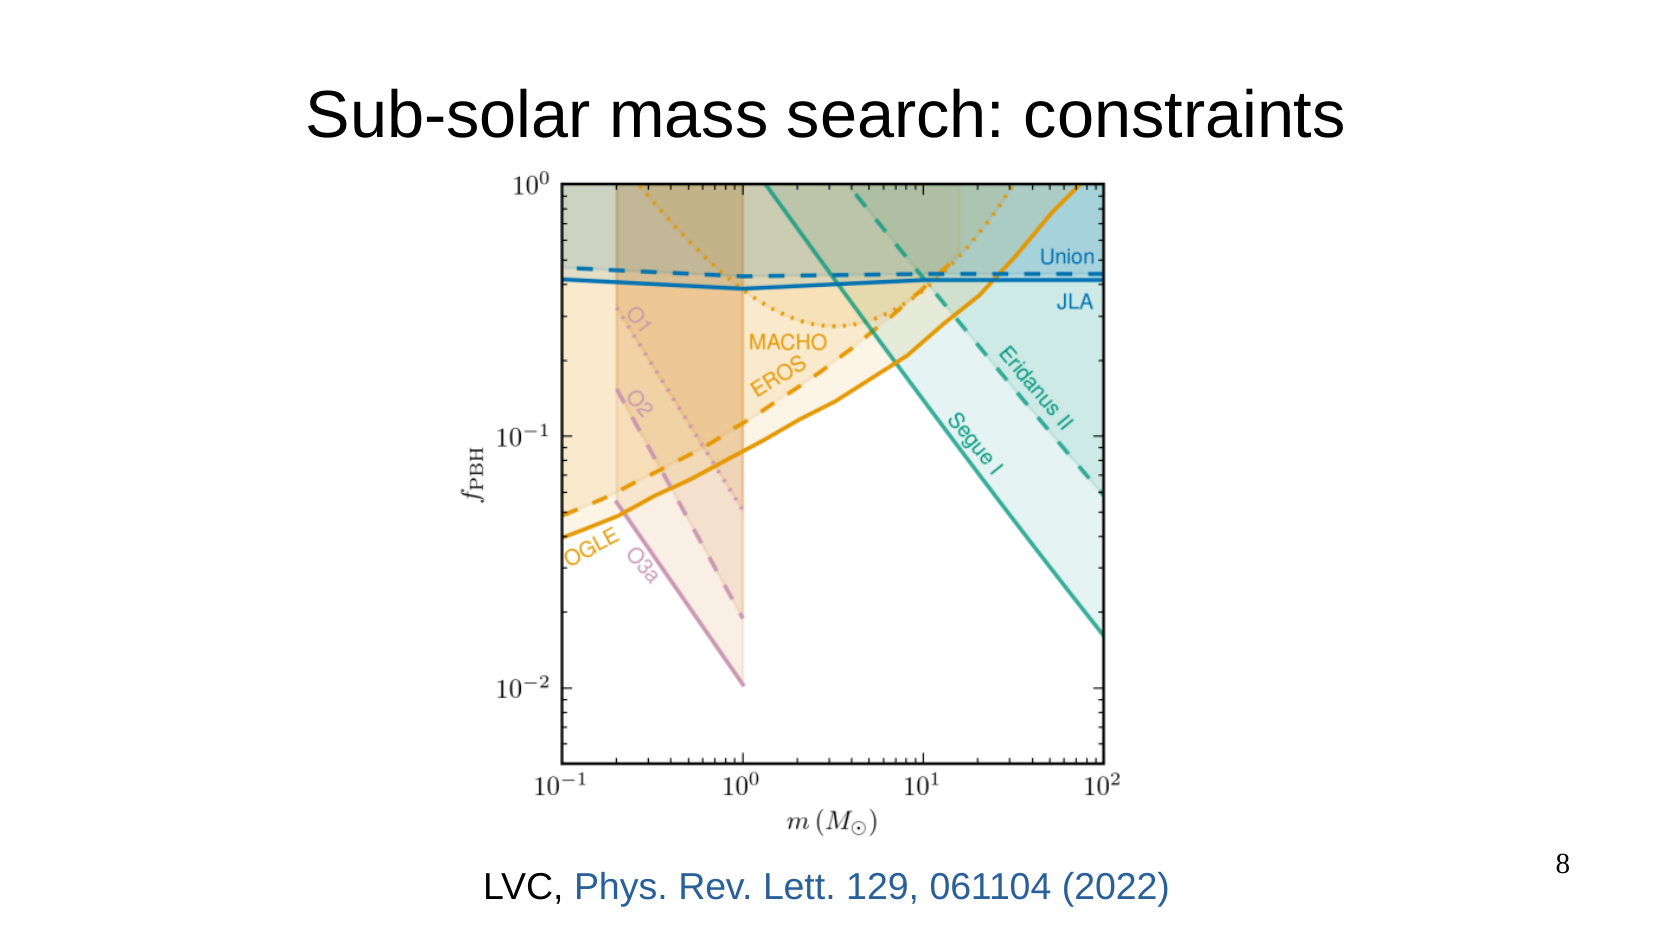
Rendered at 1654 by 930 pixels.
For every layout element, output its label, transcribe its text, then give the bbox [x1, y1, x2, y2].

picture [456, 164, 1141, 841]
title Sub-solar mass search: constraints [82, 37, 1571, 193]
text_box LVC, Phys. Rev. Lett. 129, 061104 (2022) [468, 858, 1186, 916]
